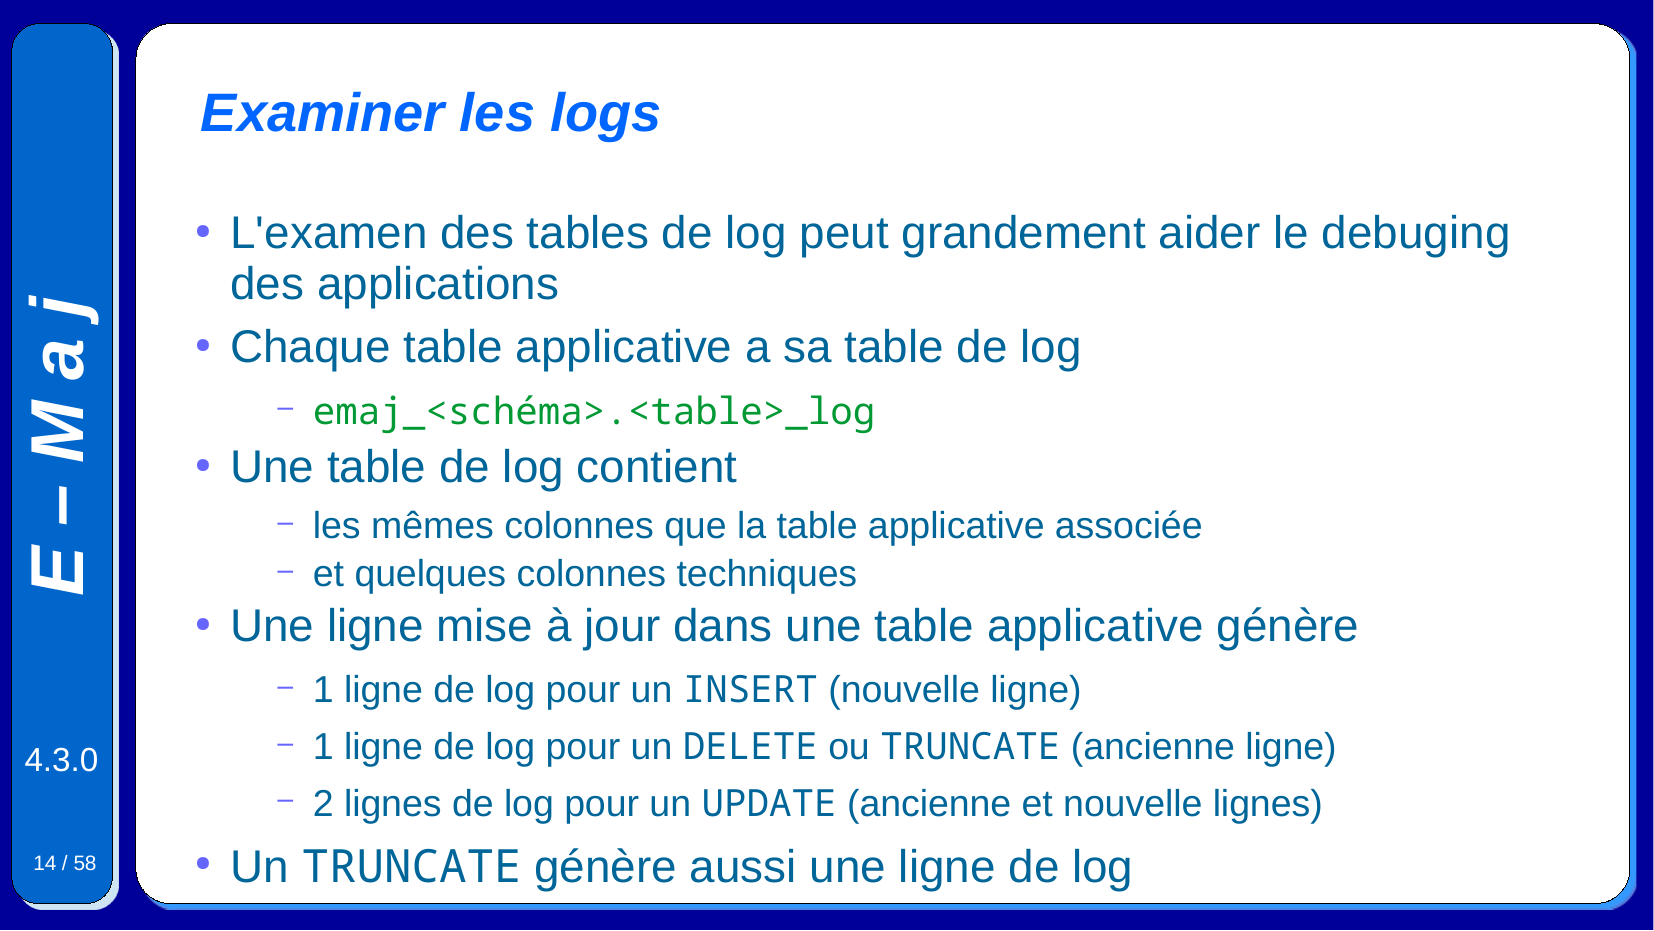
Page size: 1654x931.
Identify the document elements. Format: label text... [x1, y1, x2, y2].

title Examiner les logs [200, 34, 1575, 191]
list L'examen des tables de log peut grandement aider le debuging des applications Chaque table applicative a sa table de log emaj_<schéma>.<table>_log Une table de log contient les mêmes colonnes que la table applicative associée et quelques colonnes techniques Une ligne mise à jour dans une table applicative génère 1 ligne de log pour un INSERT (nouvelle ligne) 1 ligne de log pour un DELETE ou TRUNCATE (ancienne ligne) 2 lignes de log pour un UPDATE (ancienne et nouvelle lignes) Un TRUNCATE génère aussi une ligne de log [177, 206, 1587, 867]
